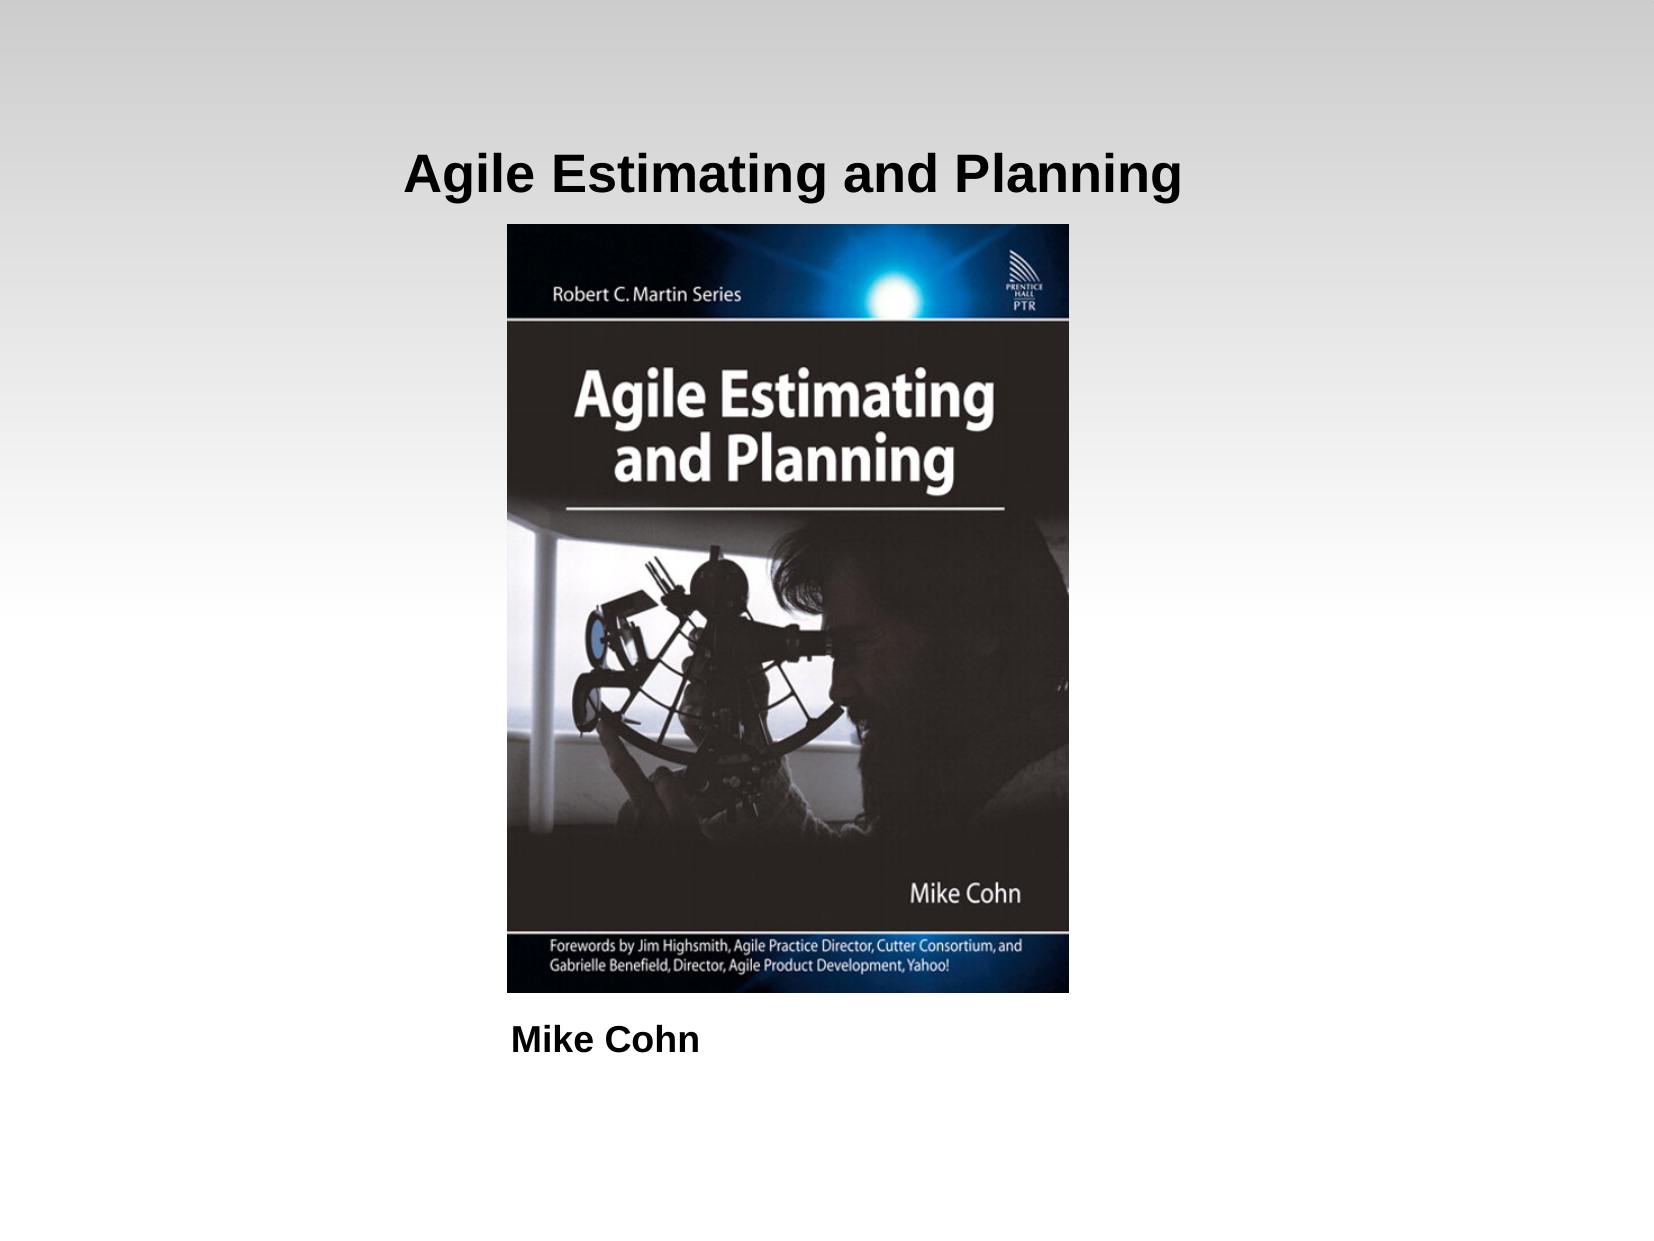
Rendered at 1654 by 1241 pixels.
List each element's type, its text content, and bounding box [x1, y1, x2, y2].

picture [507, 224, 1069, 993]
text_box Agile Estimating and Planning [248, 135, 1341, 225]
text_box Mike Cohn [496, 1010, 1087, 1068]
